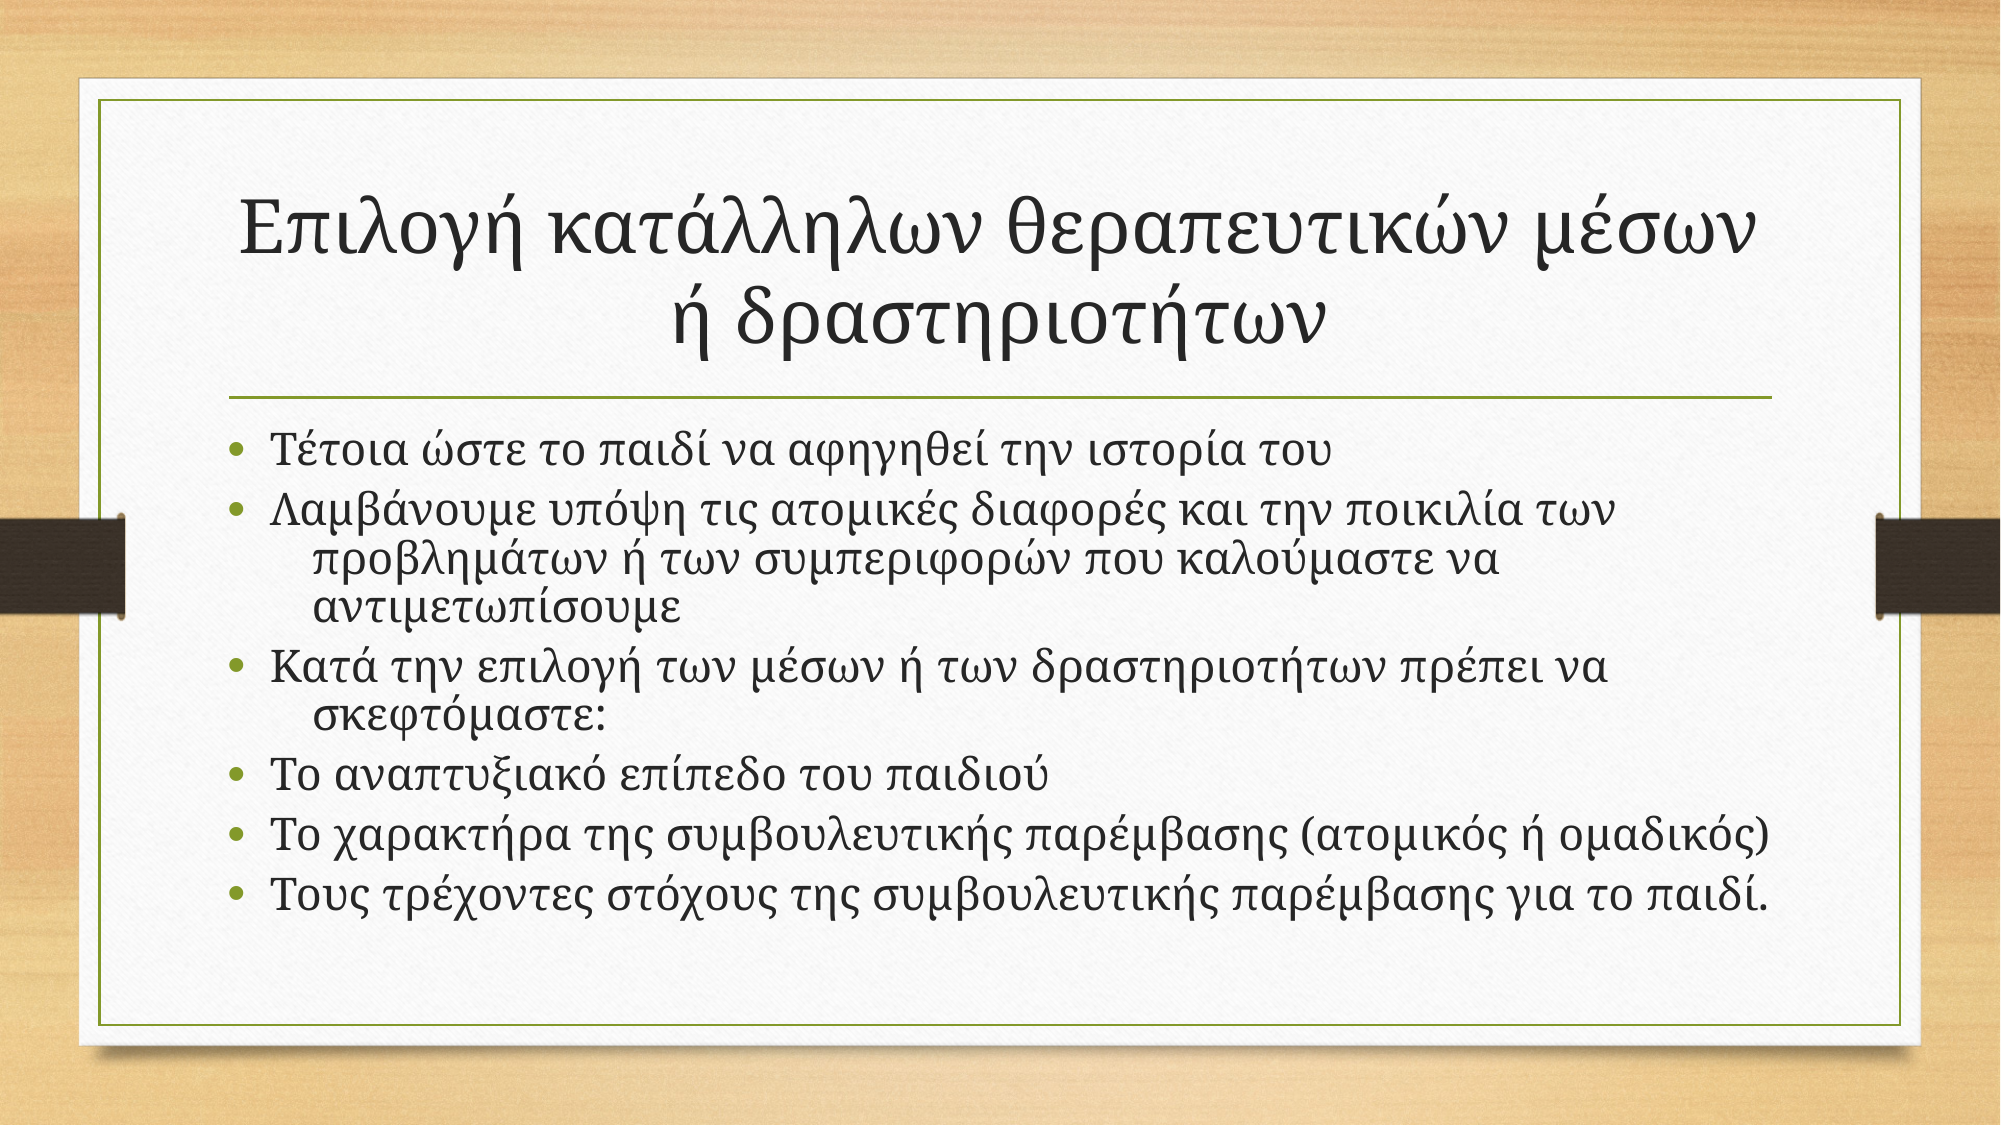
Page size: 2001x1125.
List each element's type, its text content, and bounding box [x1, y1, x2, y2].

list Τέτοια ώστε το παιδί να αφηγηθεί την ιστορία του Λαμβάνουμε υπόψη τις ατομικές διαφορές και την ποικιλία των προβλημάτων ή των συμπεριφορών που καλούμαστε να αντιμετωπίσουμε Κατά την επιλογή των μέσων ή των δραστηριοτήτων πρέπει να σκεφτόμαστε: Το αναπτυξιακό επίπεδο του παιδιού Το χαρακτήρα της συμβουλευτικής παρέμβασης (ατομικός ή ομαδικός) Τους τρέχοντες στόχους της συμβουλευτικής παρέμβασης για το παιδί. [212, 419, 1788, 964]
title Επιλογή κατάλληλων θεραπευτικών μέσων ή δραστηριοτήτων [212, 161, 1788, 376]
